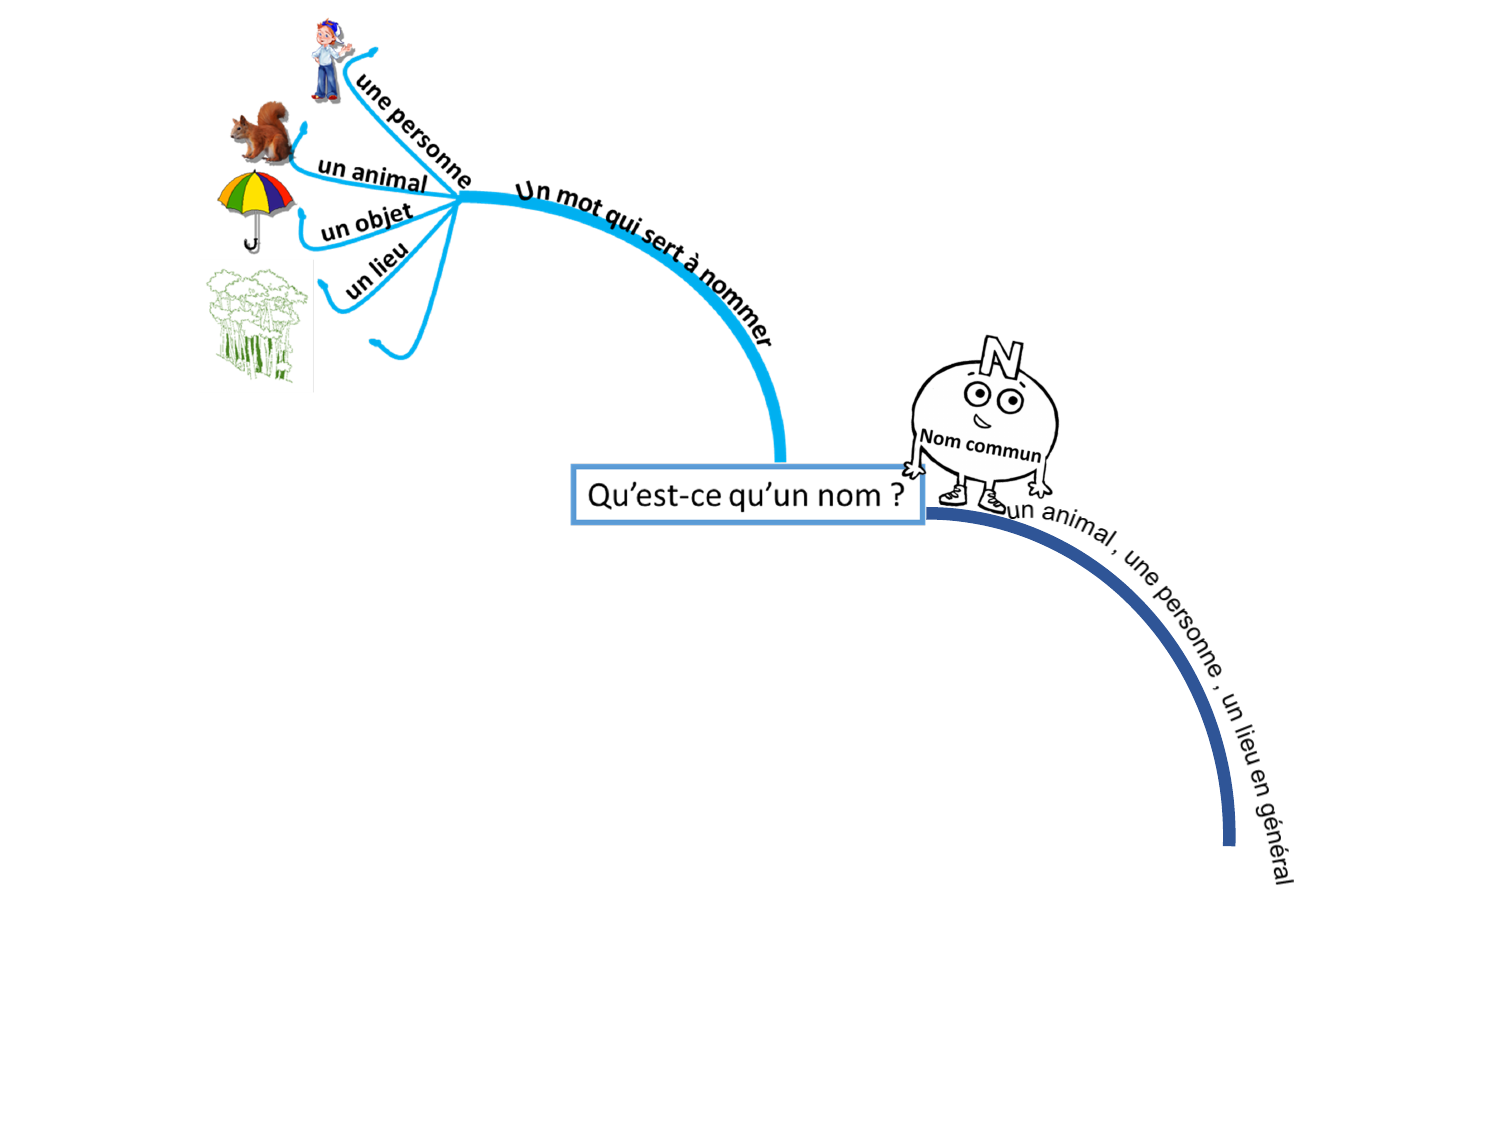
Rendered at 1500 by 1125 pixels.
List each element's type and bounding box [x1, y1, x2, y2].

picture [199, 12, 1351, 1125]
